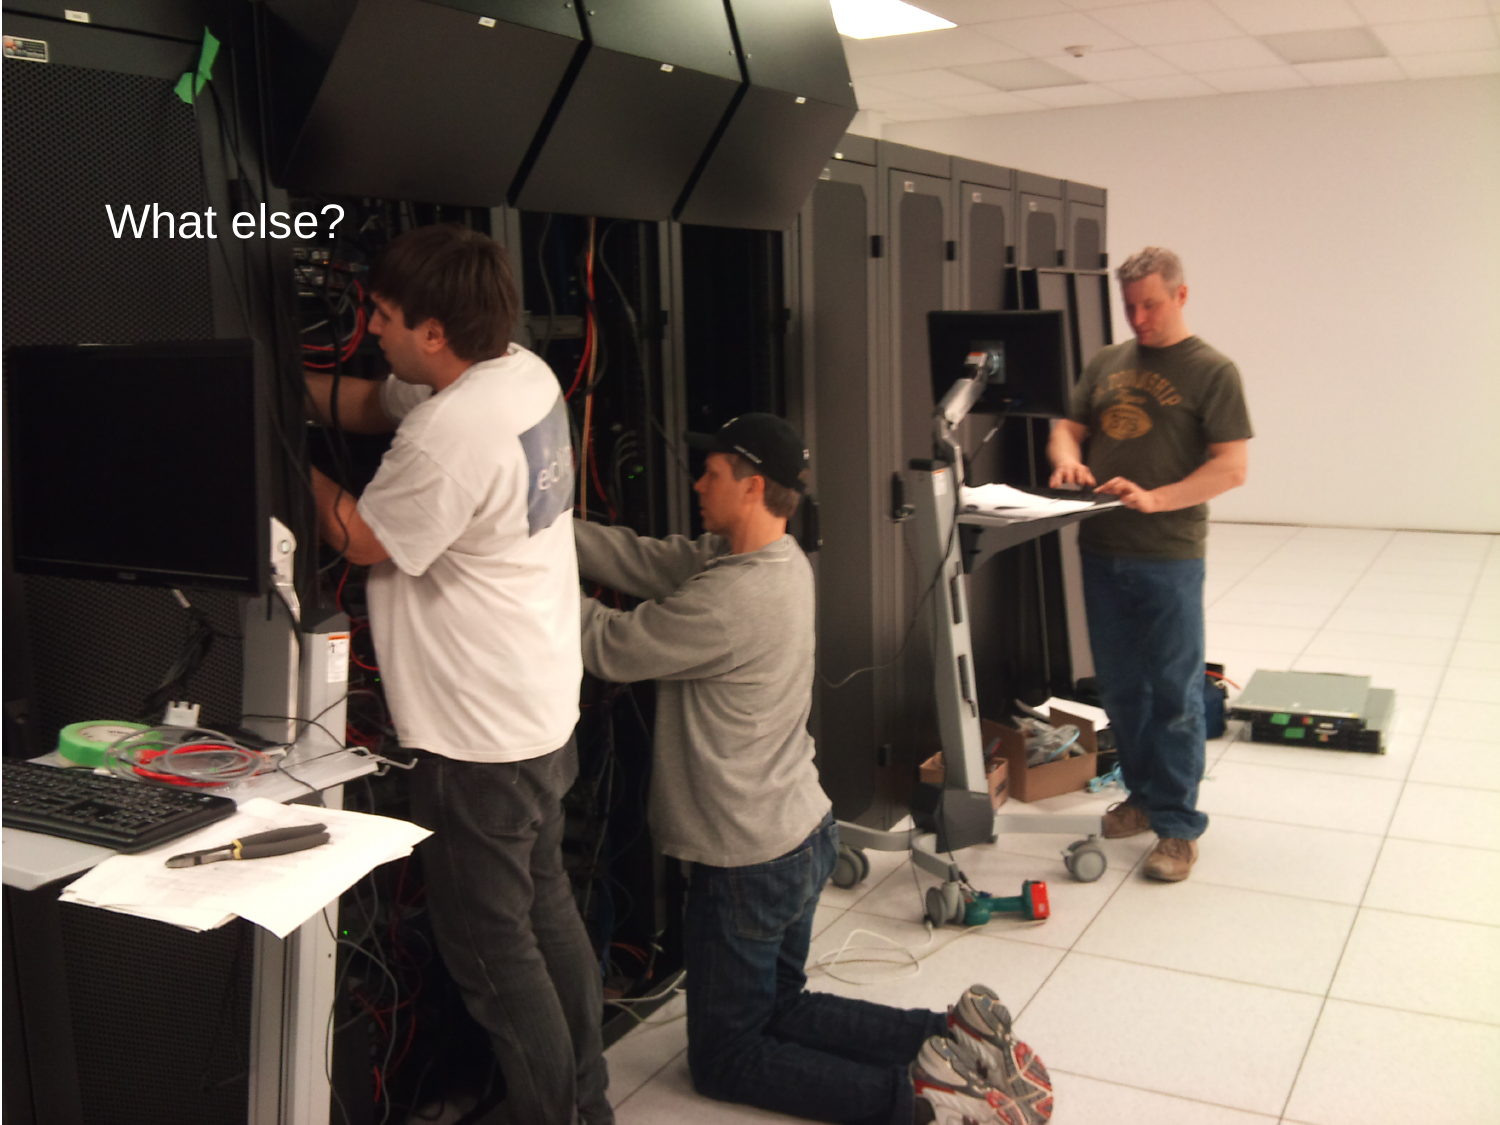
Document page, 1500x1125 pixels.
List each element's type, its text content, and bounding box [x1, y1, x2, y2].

title What else? [105, 88, 1381, 330]
picture [2, 0, 1500, 1125]
